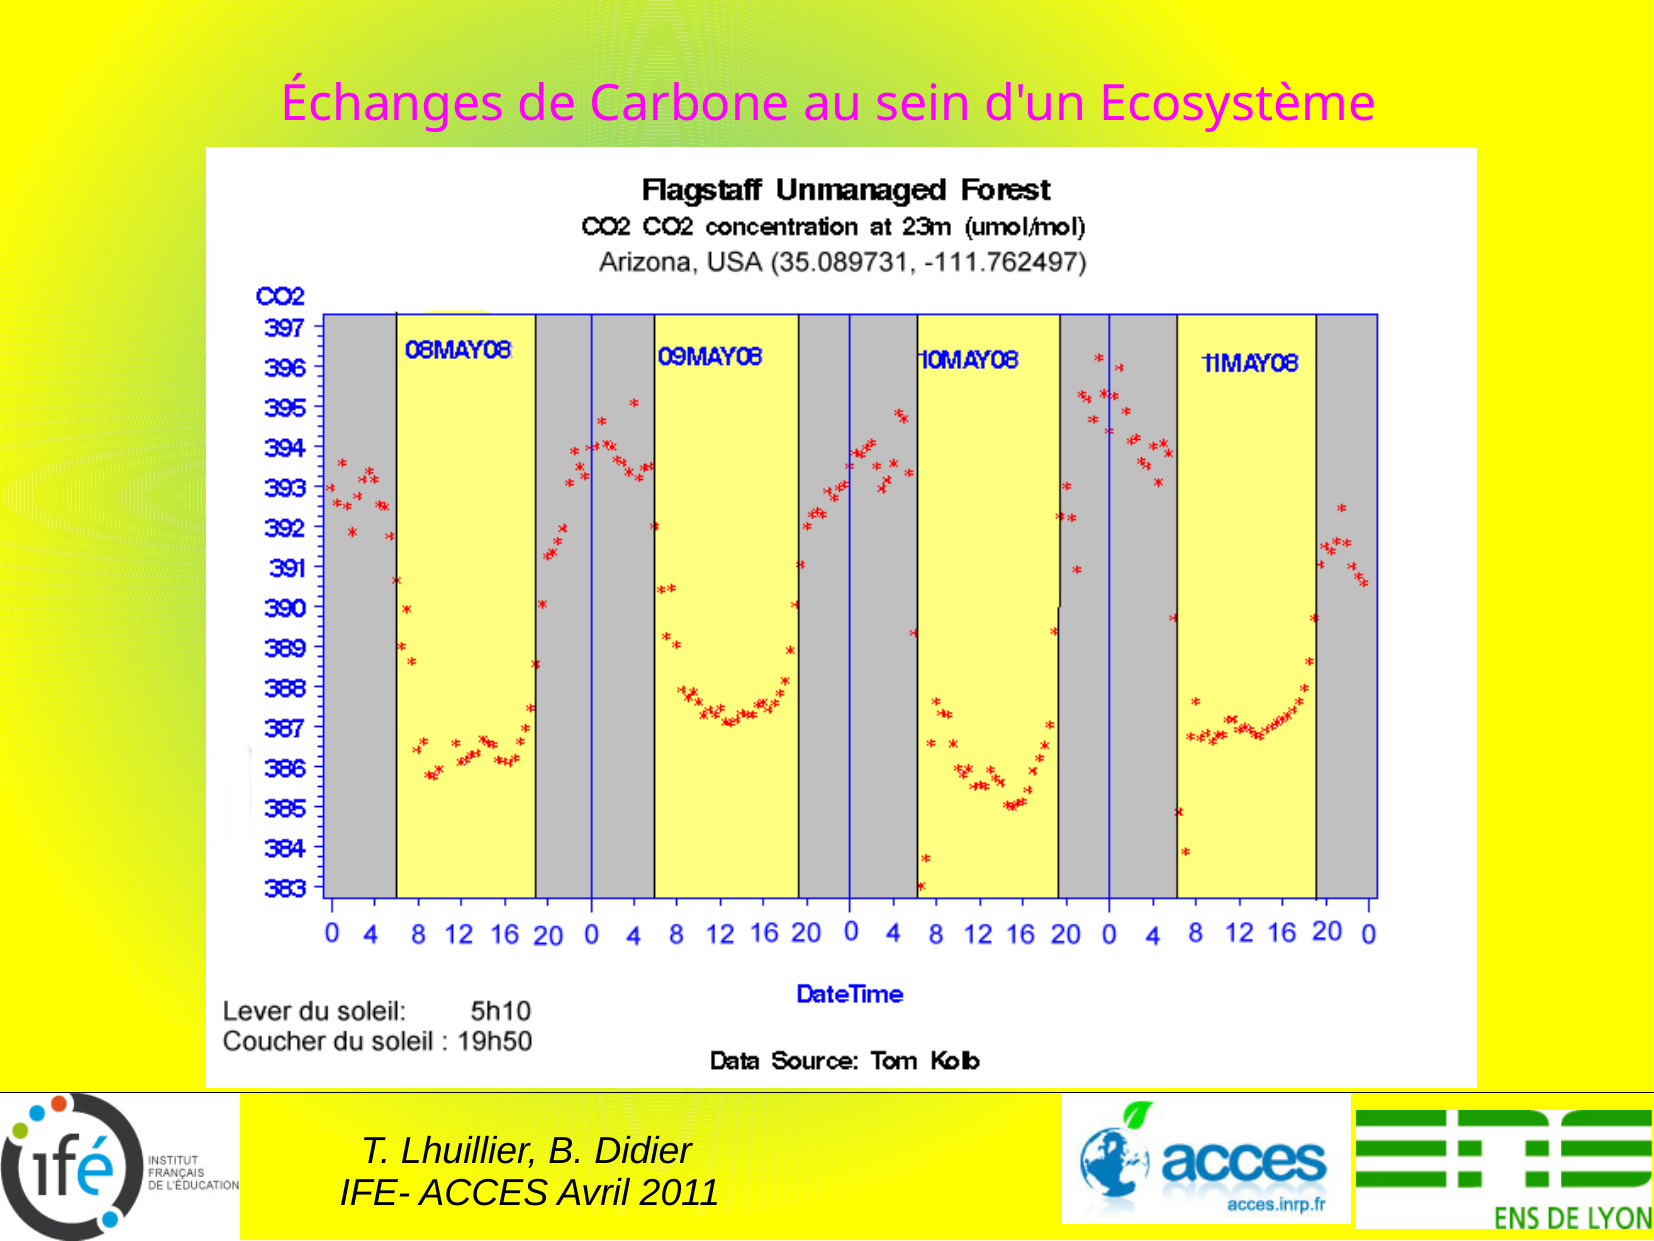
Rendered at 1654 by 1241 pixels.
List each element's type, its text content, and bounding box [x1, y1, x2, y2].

text_box Échanges de Carbone au sein d'un Ecosystème [265, 59, 1368, 144]
picture [206, 147, 1477, 1088]
text_box T. Lhuillier, B. Didier IFE- ACCES Avril 2011 [324, 1122, 886, 1221]
picture [1356, 1110, 1652, 1229]
picture [0, 1093, 240, 1241]
picture [1062, 1093, 1351, 1224]
